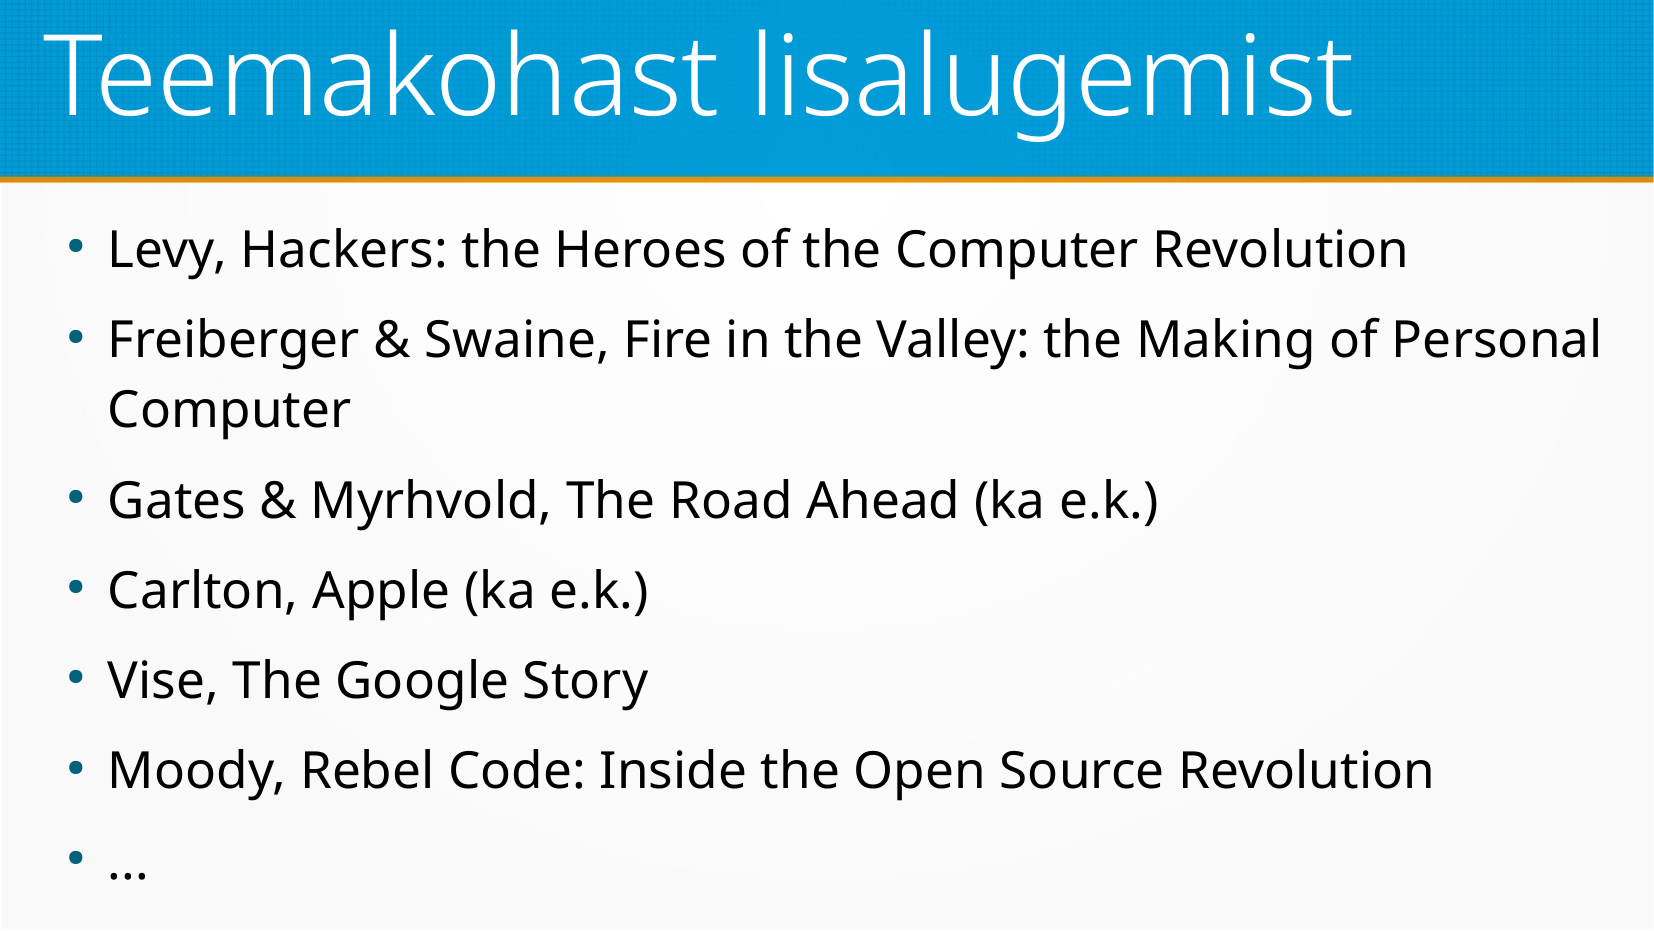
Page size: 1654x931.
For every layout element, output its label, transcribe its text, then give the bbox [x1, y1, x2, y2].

picture [0, 175, 1654, 931]
list Levy, Hackers: the Heroes of the Computer Revolution Freiberger & Swaine, Fire in the Valley: the Making of Personal Computer Gates & Myrhvold, The Road Ahead (ka e.k.) Carlton, Apple (ka e.k.) Vise, The Google Story Moody, Rebel Code: Inside the Open Source Revolution ... [53, 212, 1613, 902]
title Teemakohast lisalugemist [43, 0, 1619, 149]
